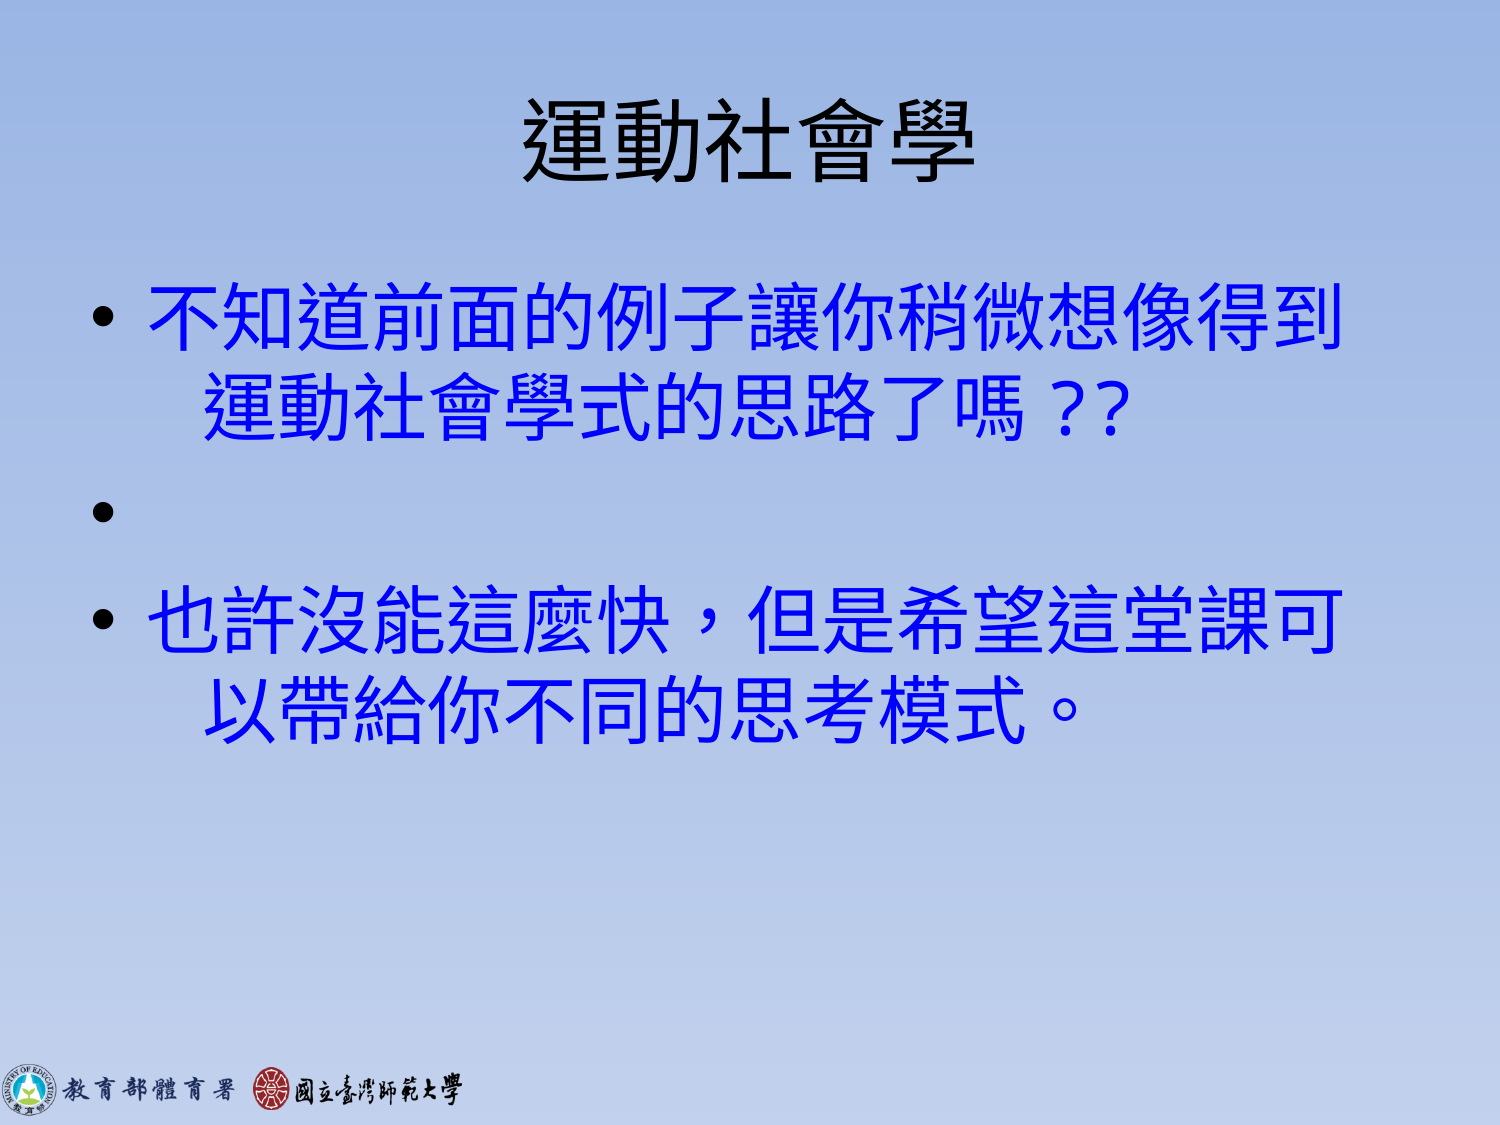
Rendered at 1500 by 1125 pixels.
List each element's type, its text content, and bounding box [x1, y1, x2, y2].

list 不知道前面的例子讓你稍微想像得到運動社會學式的思路了嗎?? 也許沒能這麼快，但是希望這堂課可以帶給你不同的思考模式。 [75, 262, 1426, 1005]
title 運動社會學 [75, 45, 1426, 233]
